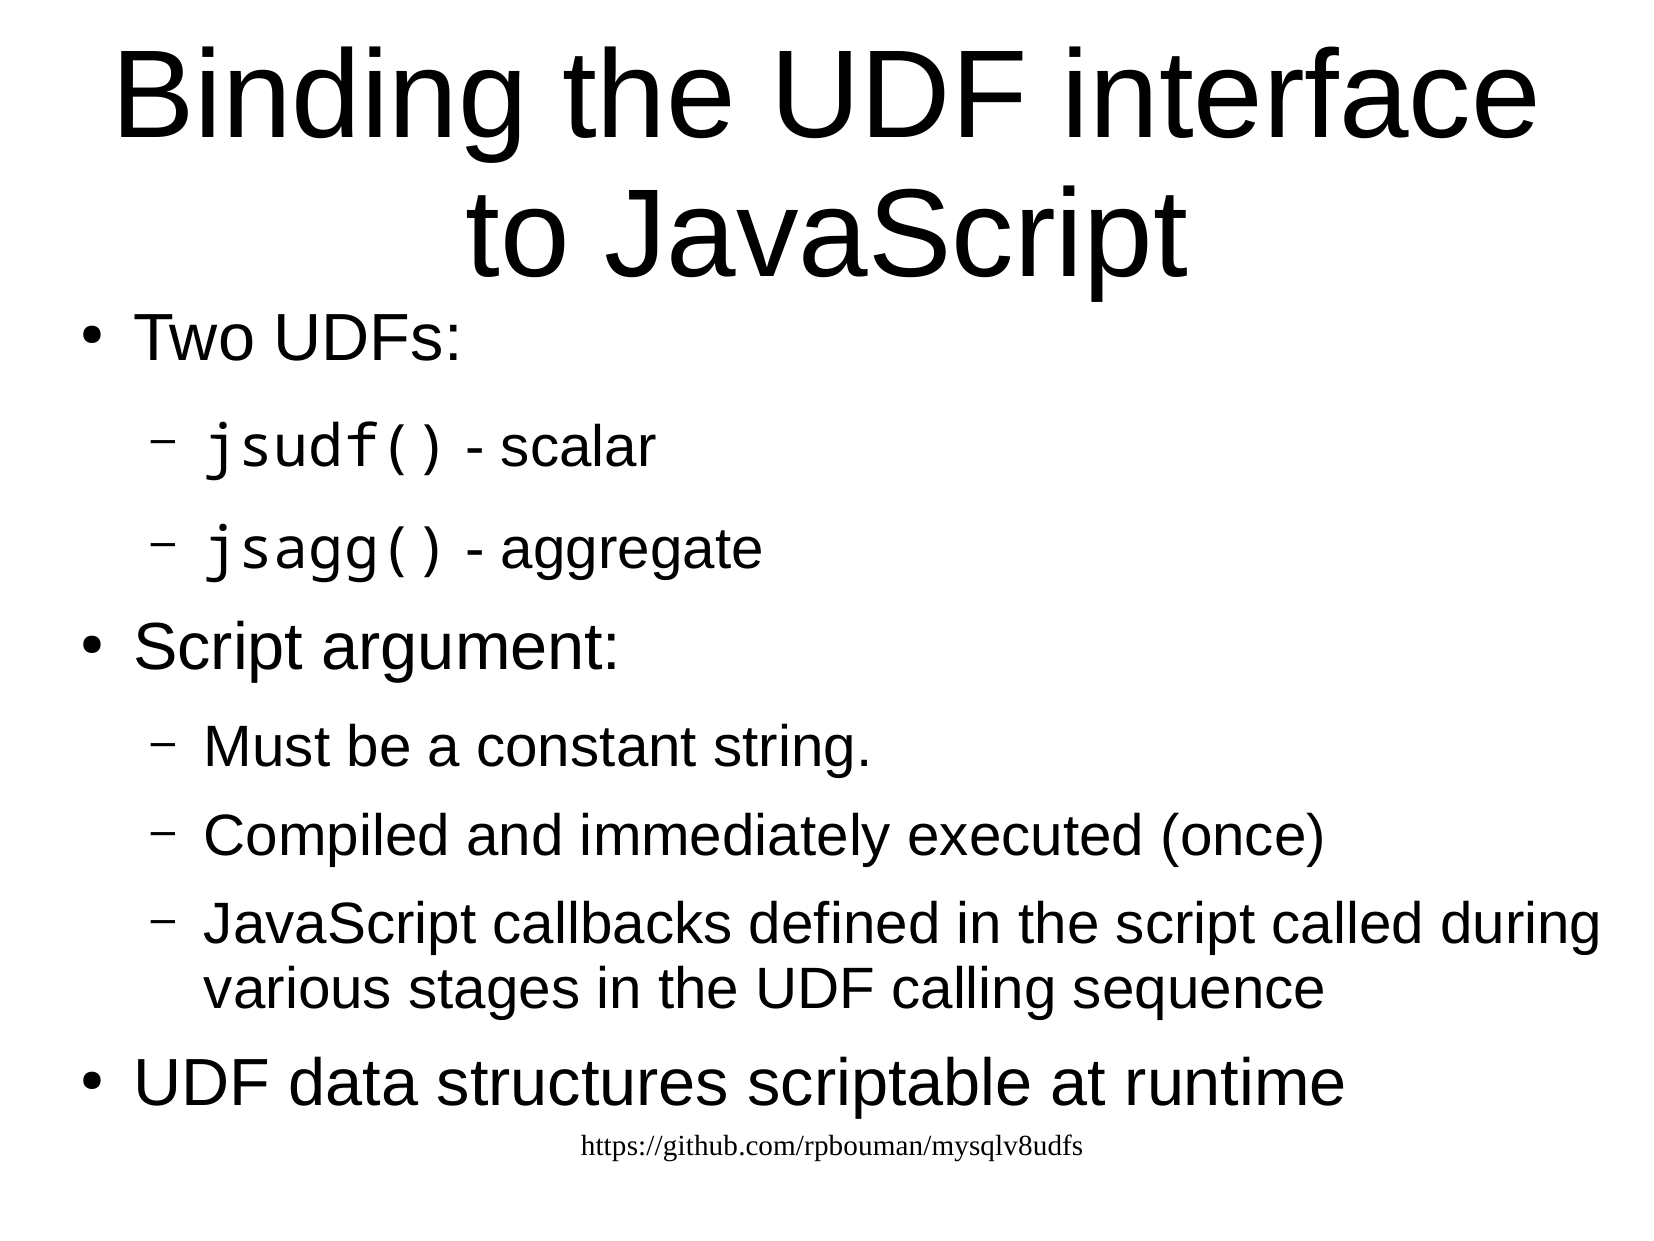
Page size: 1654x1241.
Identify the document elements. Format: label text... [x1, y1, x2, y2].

list Two UDFs: jsudf() - scalar jsagg() - aggregate Script argument: Must be a constant string. Compiled and immediately executed (once) JavaScript callbacks defined in the script called during various stages in the UDF calling sequence UDF data structures scriptable at runtime [62, 299, 1636, 1184]
title Binding the UDF interface to JavaScript [82, 23, 1571, 299]
